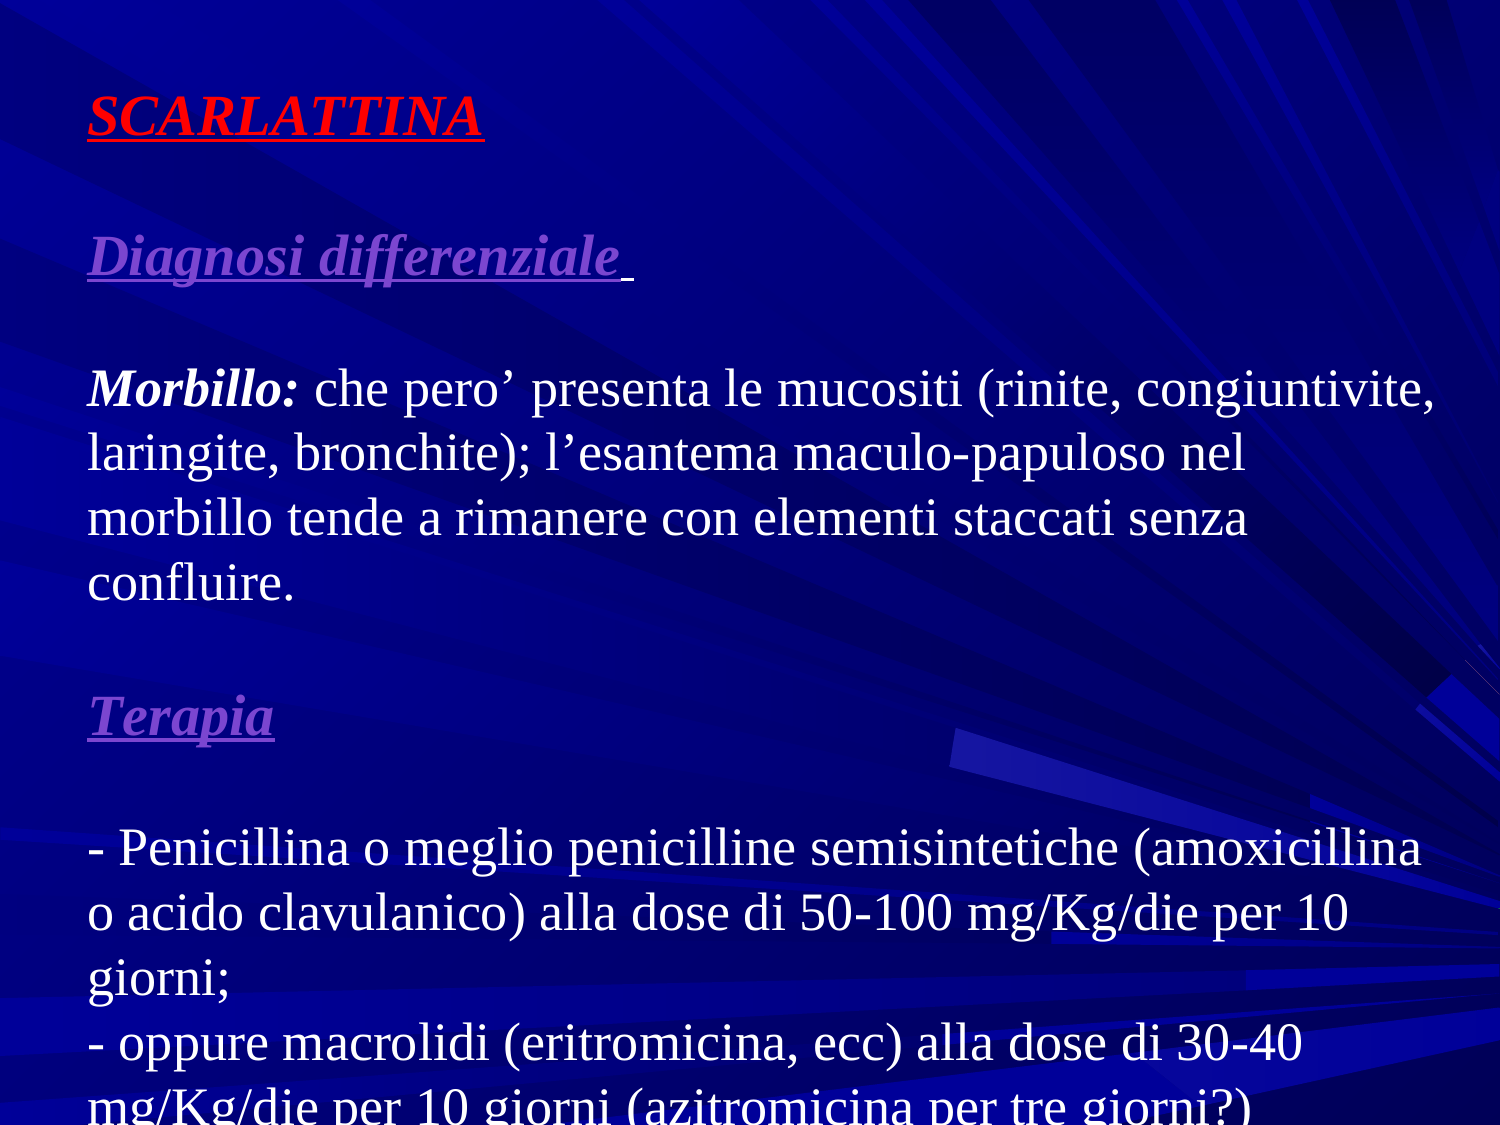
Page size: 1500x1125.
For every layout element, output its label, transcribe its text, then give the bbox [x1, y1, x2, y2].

text_box SCARLATTINA Diagnosi differenziale Morbillo: che pero’ presenta le mucositi (rinite, congiuntivite, laringite, bronchite); l’esantema maculo-papuloso nel morbillo tende a rimanere con elementi staccati senza confluire. Terapia - Penicillina o meglio penicilline semisintetiche (amoxicillina o acido clavulanico) alla dose di 50-100 mg/Kg/die per 10 giorni; - oppure macrolidi (eritromicina, ecc) alla dose di 30-40 mg/Kg/die per 10 giorni (azitromicina per tre giorni?) [72, 69, 1463, 1125]
